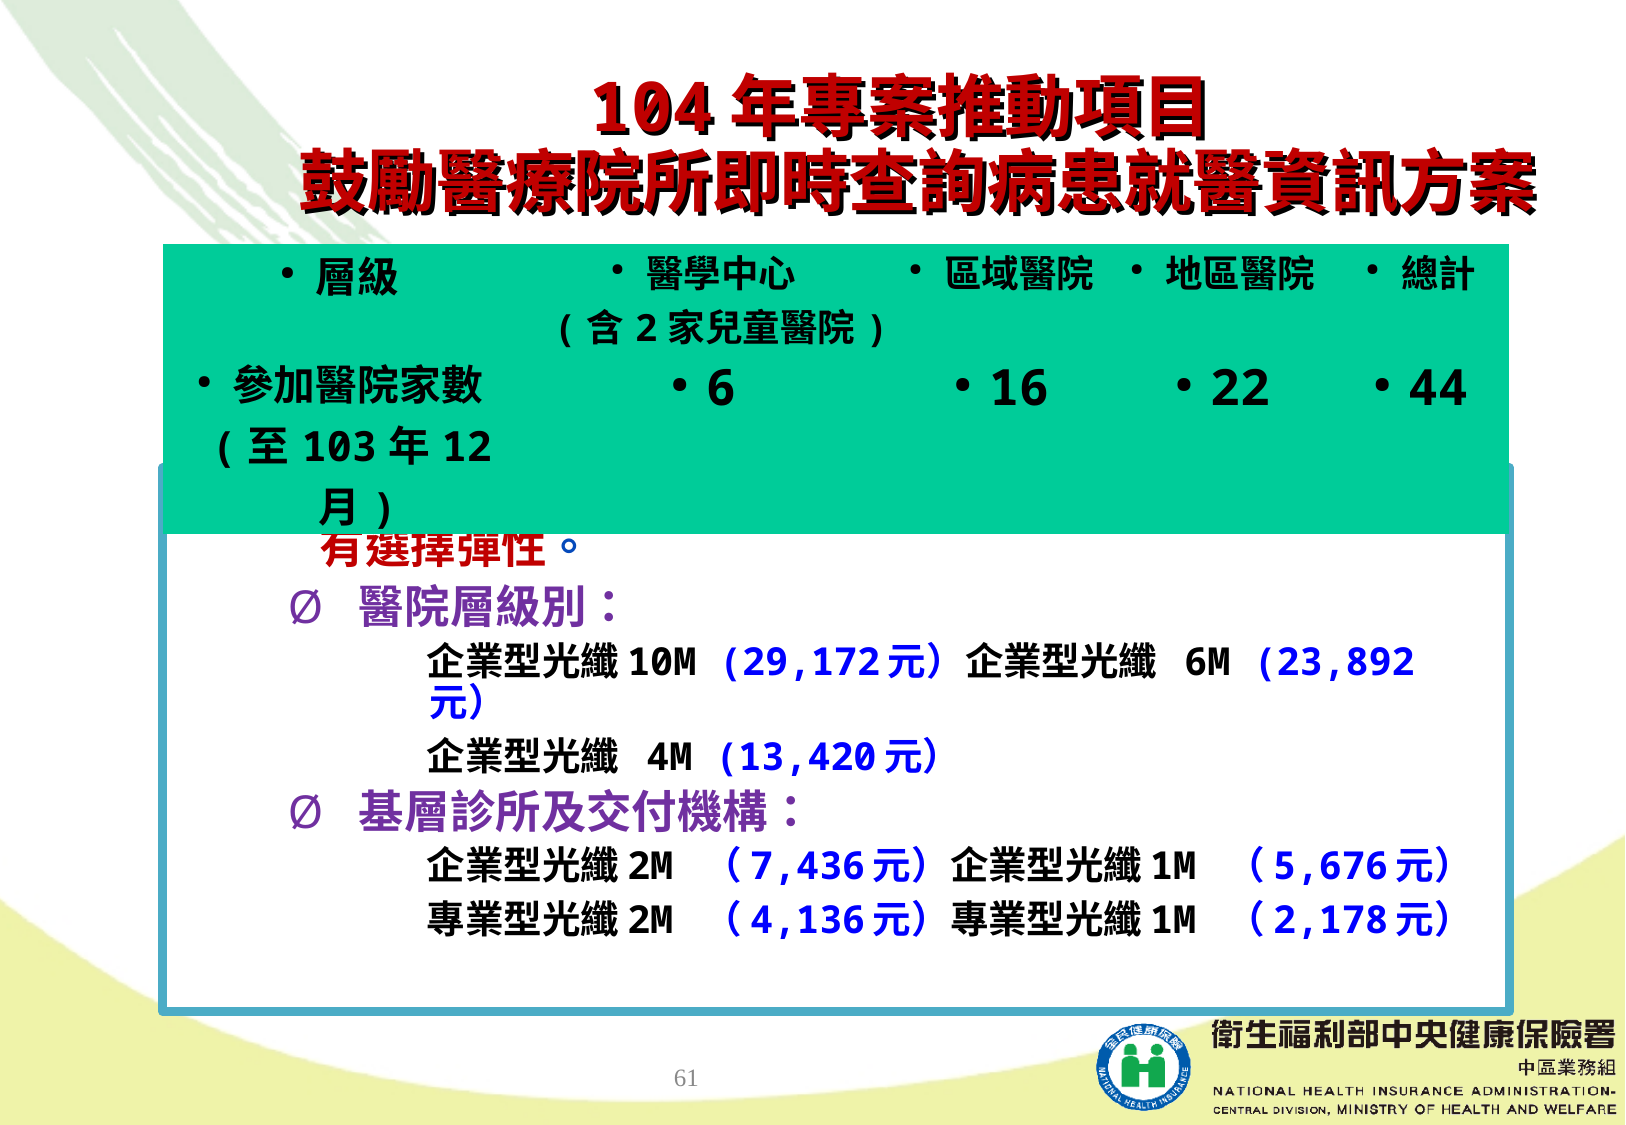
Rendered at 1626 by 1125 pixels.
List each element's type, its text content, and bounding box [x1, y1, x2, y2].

list 特約醫事服務機構提升網路頻寬，考量服務規模不同，修訂為有選擇彈性。 醫院層級別： 企業型光纖10M (29,172元）企業型光纖 6M (23,892元） 企業型光纖 4M (13,420元） 基層診所及交付機構： 企業型光纖2M （7,436元）企業型光纖1M （5,676元） 專業型光纖2M （4,136元）專業型光纖1M （2,178元） [162, 467, 1510, 1012]
text_box 104年專案推動項目 鼓勵醫療院所即時查詢病患就醫資訊方案 [245, 42, 1556, 251]
table_cell 6 [517, 352, 890, 534]
table_header 層級 [163, 244, 517, 352]
text_box [658, 1046, 1039, 1107]
table_header 區域醫院 [890, 244, 1113, 352]
table_cell 參加醫院家數 (至103年12月) [163, 352, 517, 534]
table_cell 16 [890, 352, 1113, 534]
table_cell 22 [1113, 352, 1333, 534]
table_header 醫學中心 (含2家兒童醫院) [517, 244, 890, 352]
table_cell 44 [1333, 352, 1509, 534]
table_header 總計 [1333, 244, 1509, 352]
table_header 地區醫院 [1113, 244, 1333, 352]
